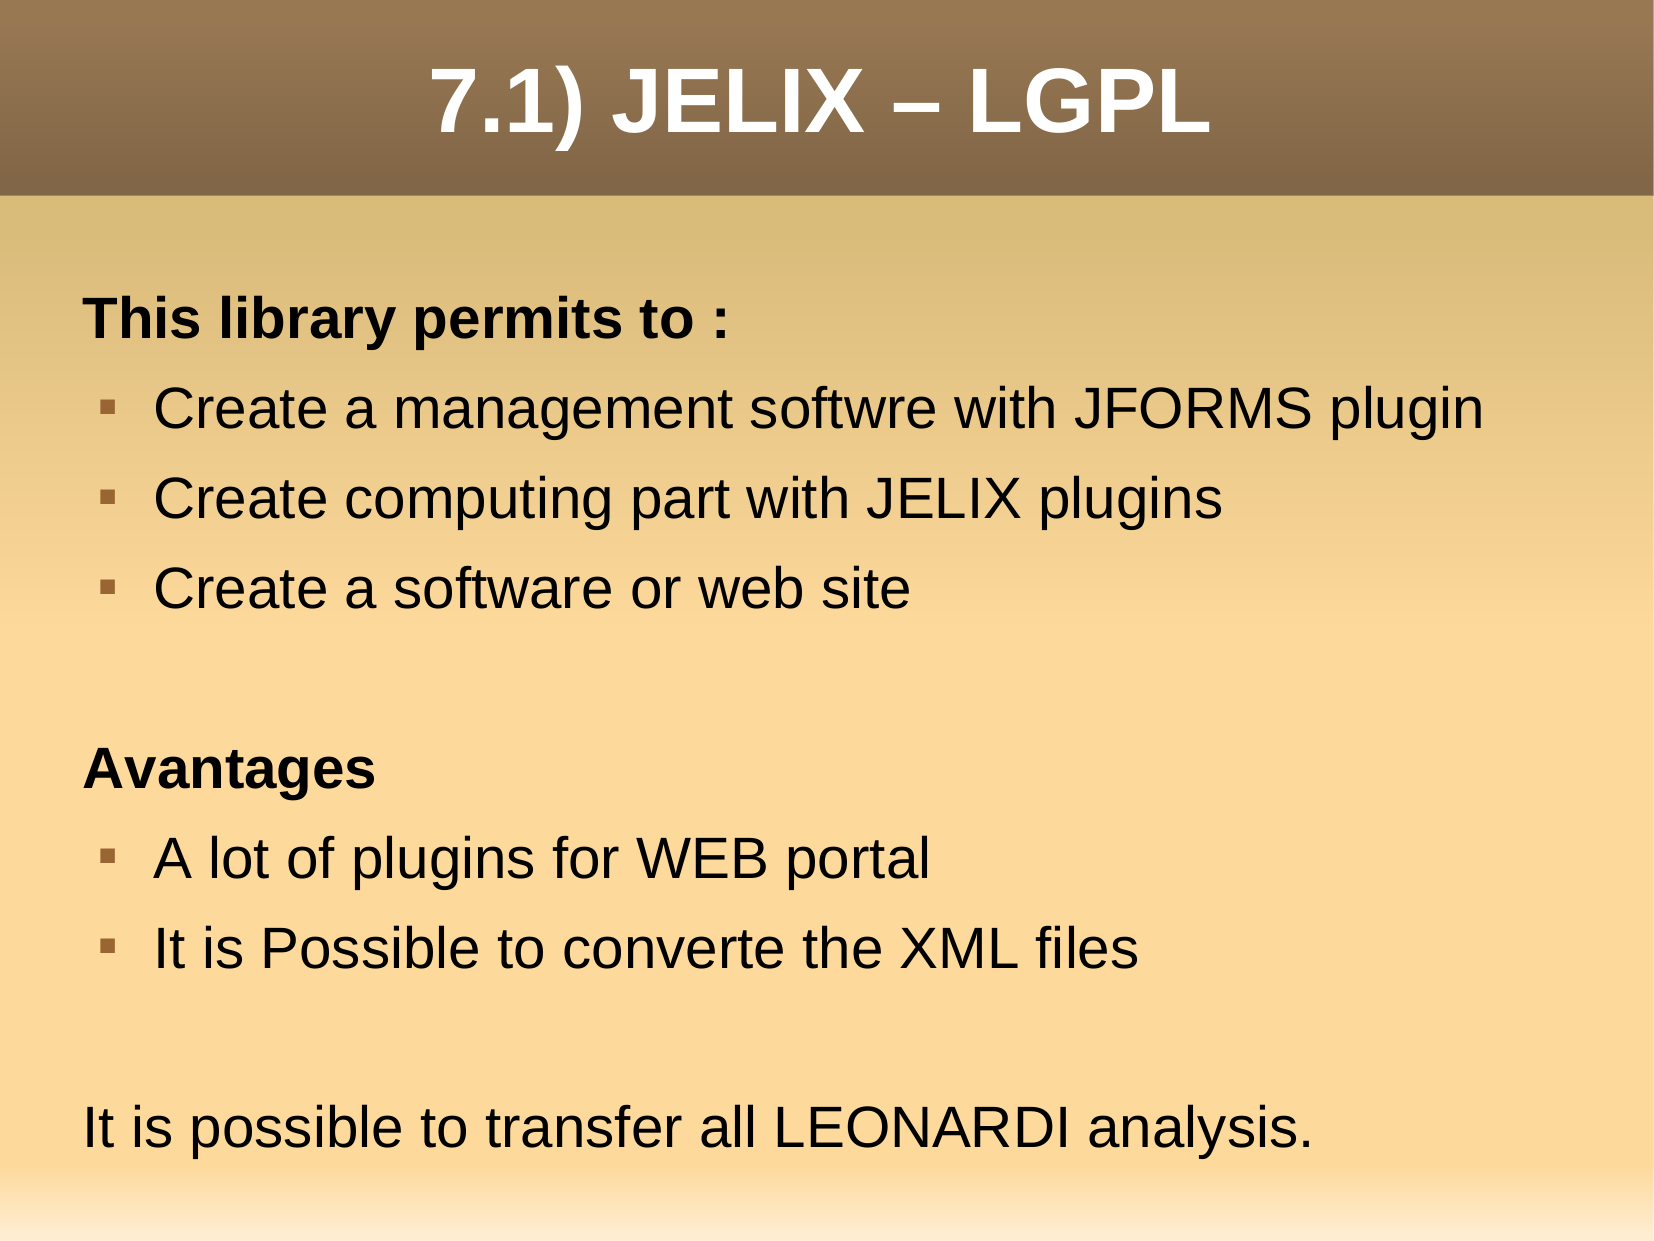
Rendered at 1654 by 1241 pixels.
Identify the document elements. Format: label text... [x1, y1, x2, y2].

picture [0, 0, 1654, 1241]
list This library permits to : Create a management softwre with JFORMS plugin Create computing part with JELIX plugins Create a software or web site Avantages A lot of plugins for WEB portal It is Possible to converte the XML files It is possible to transfer all LEONARDI analysis. [82, 290, 1571, 1241]
title 7.1) JELIX – LGPL [76, 7, 1565, 200]
